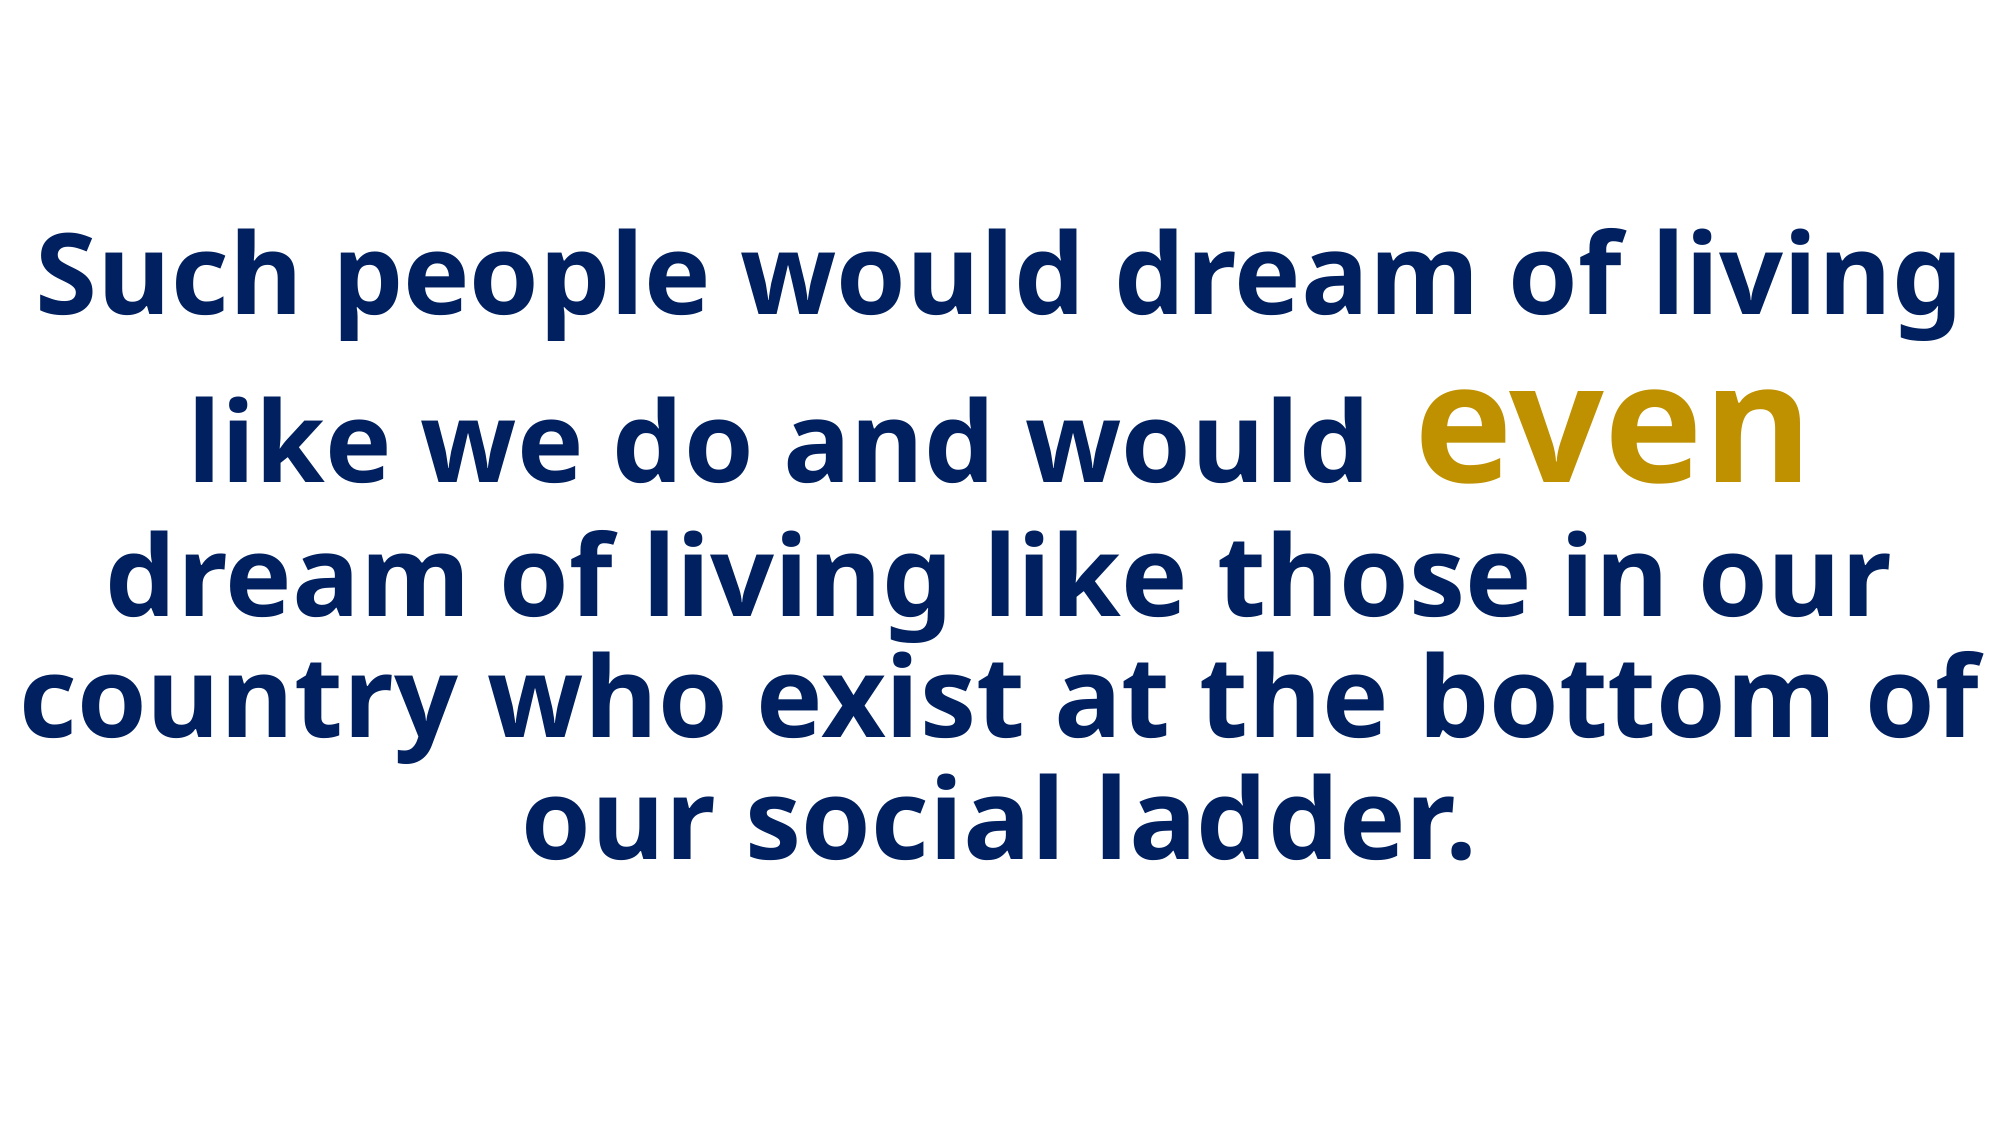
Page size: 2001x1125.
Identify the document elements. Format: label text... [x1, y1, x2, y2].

title Such people would dream of living like we do and would even dream of living like those in our country who exist at the bottom of our social ladder. [0, 118, 2000, 983]
